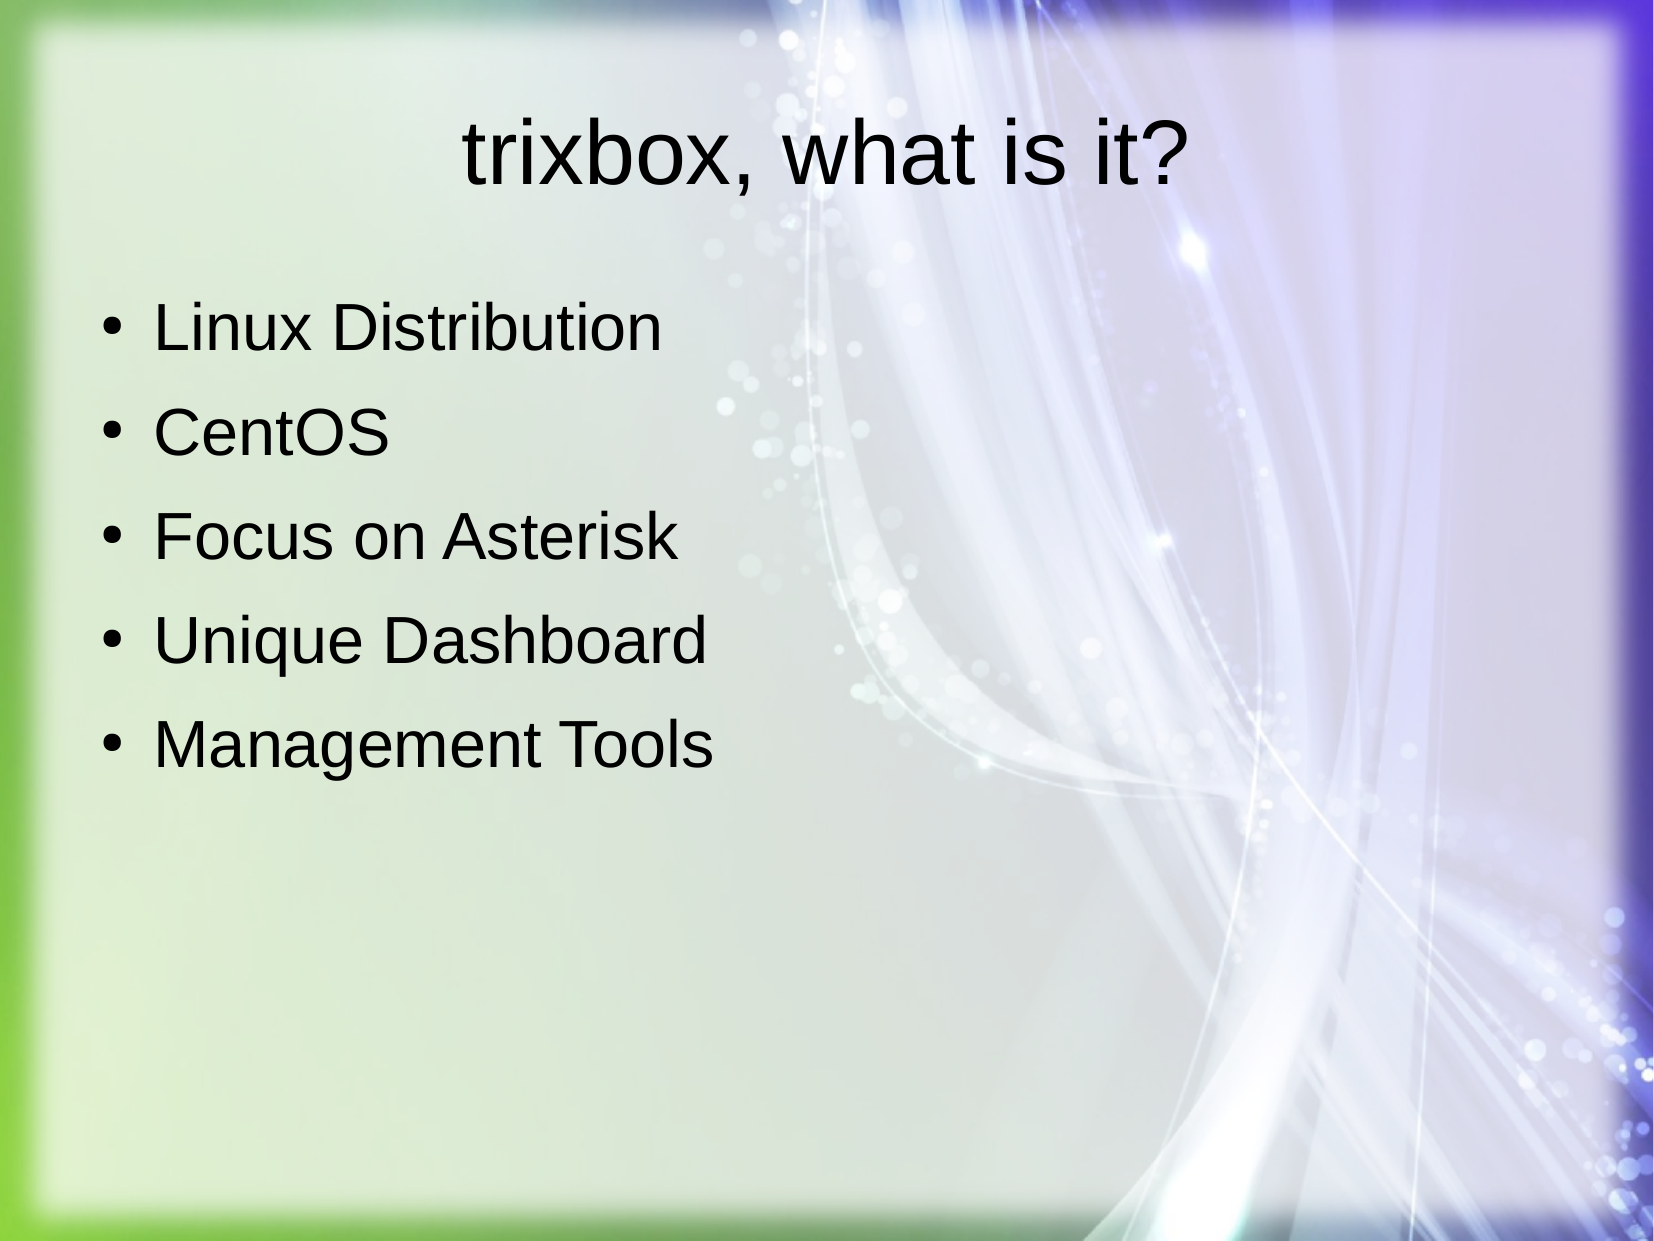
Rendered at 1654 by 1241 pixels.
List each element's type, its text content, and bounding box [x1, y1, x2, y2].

list Linux Distribution CentOS Focus on Asterisk Unique Dashboard Management Tools [82, 290, 1571, 1109]
picture [0, 0, 1654, 1241]
title trixbox, what is it? [82, 49, 1571, 257]
